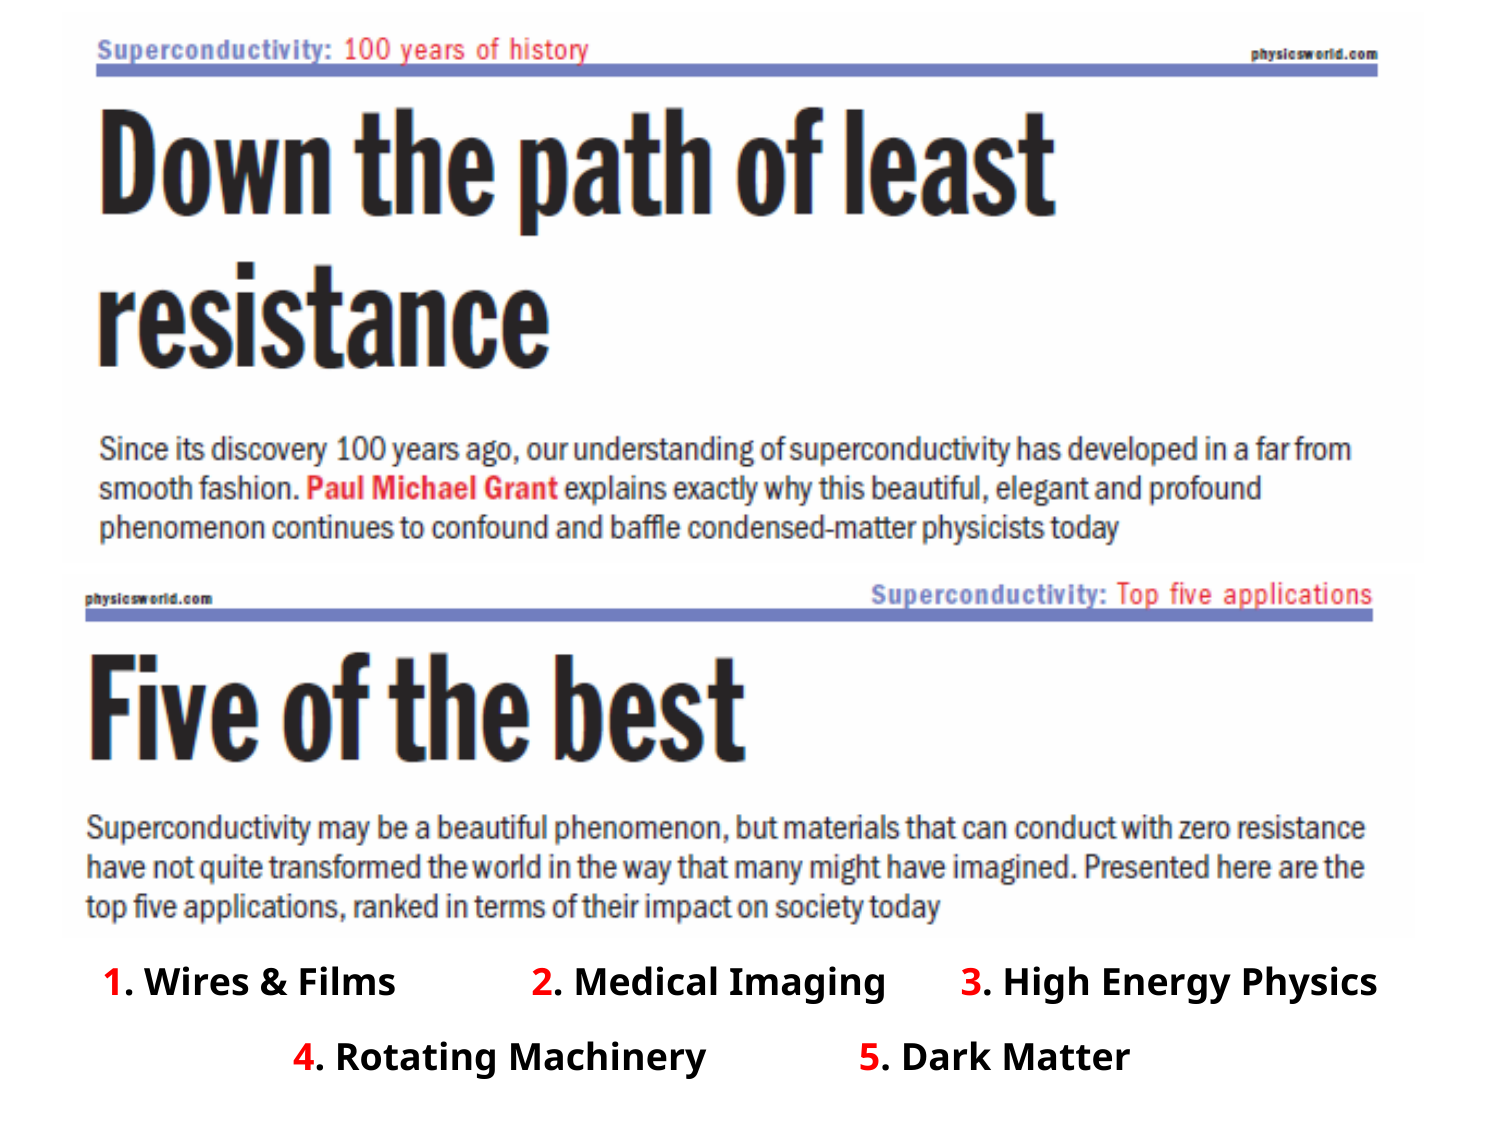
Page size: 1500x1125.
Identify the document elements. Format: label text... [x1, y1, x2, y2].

table_header 5. Dark Matter [750, 1025, 1250, 1086]
picture [62, 574, 1415, 938]
table_header 3. High Energy Physics [946, 950, 1438, 1011]
table_header 1. Wires & Films [88, 950, 517, 1011]
table_header 2. Medical Imaging [517, 950, 946, 1011]
table_header 4. Rotating Machinery [250, 1025, 750, 1086]
picture [62, 12, 1424, 563]
